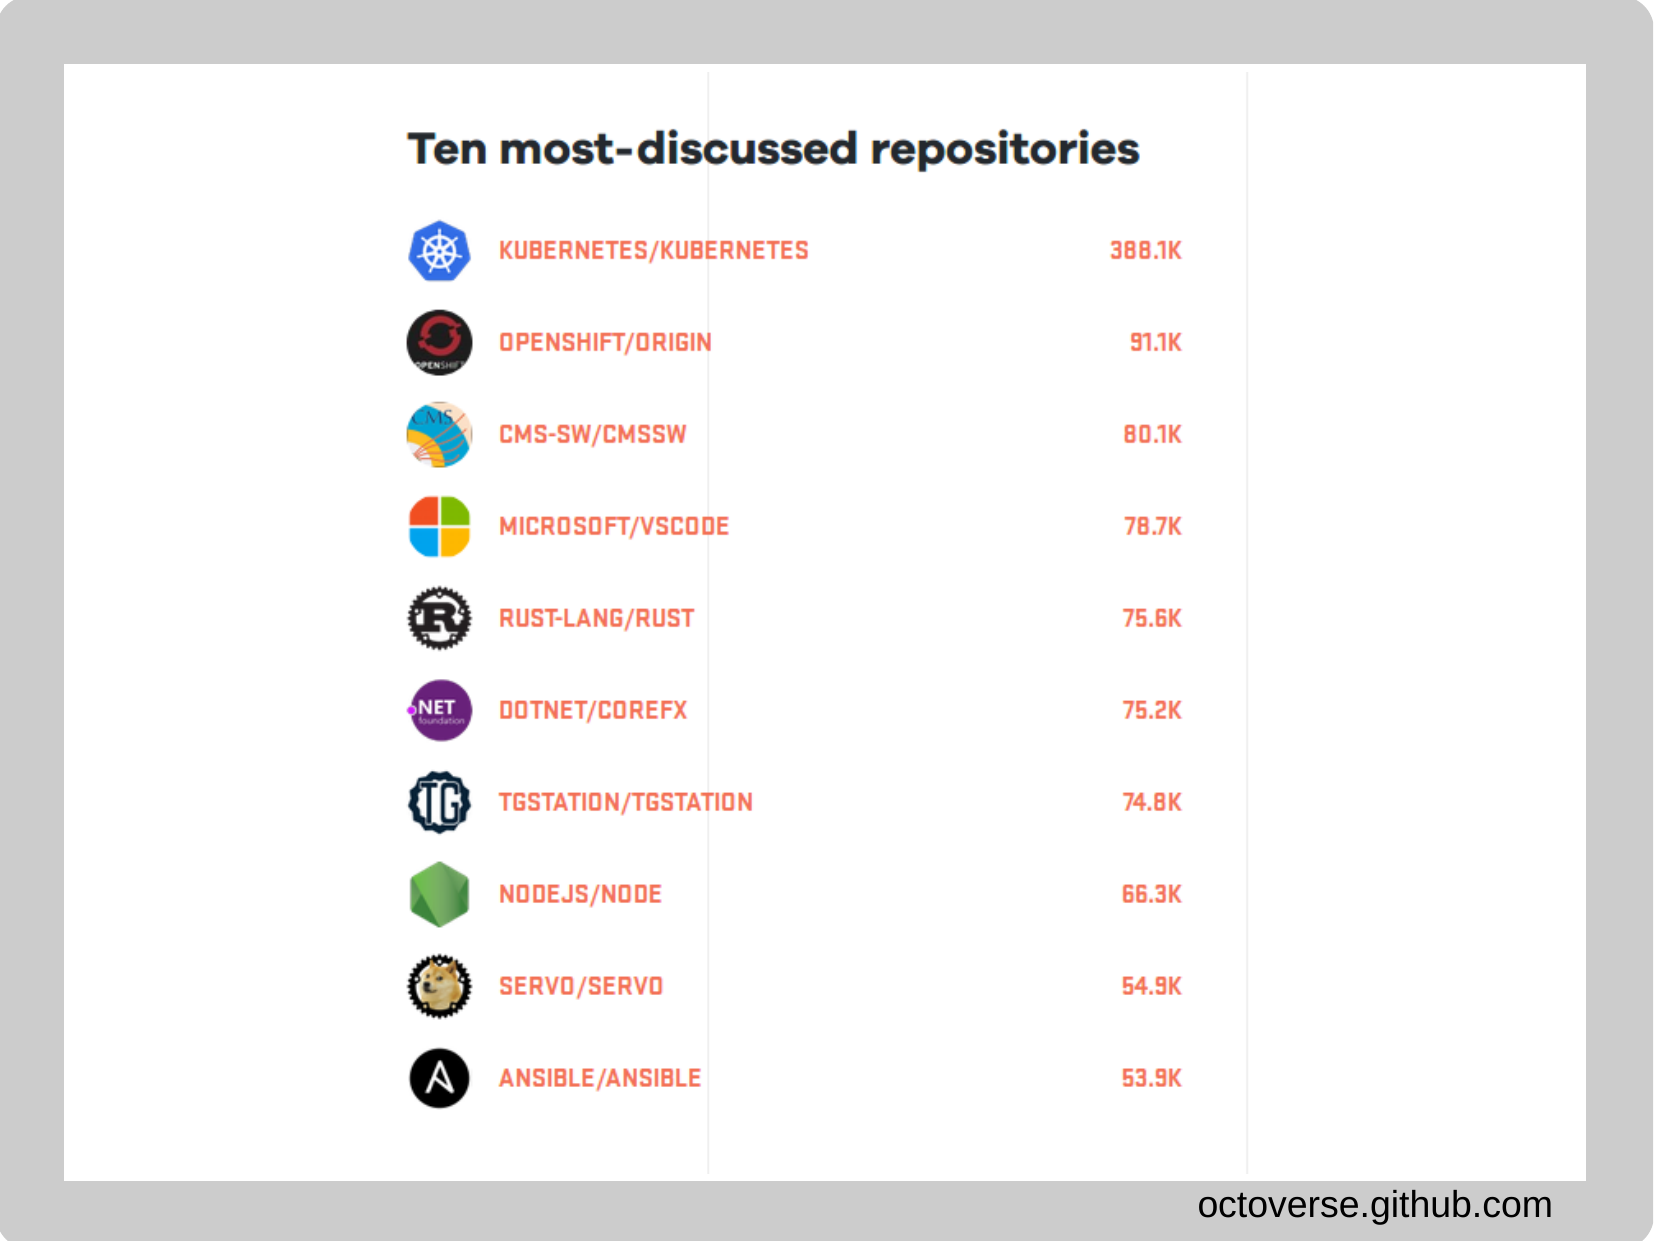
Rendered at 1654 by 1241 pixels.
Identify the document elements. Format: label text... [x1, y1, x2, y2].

text_box octoverse.github.com [1182, 1175, 1579, 1233]
picture [315, 72, 1291, 1174]
